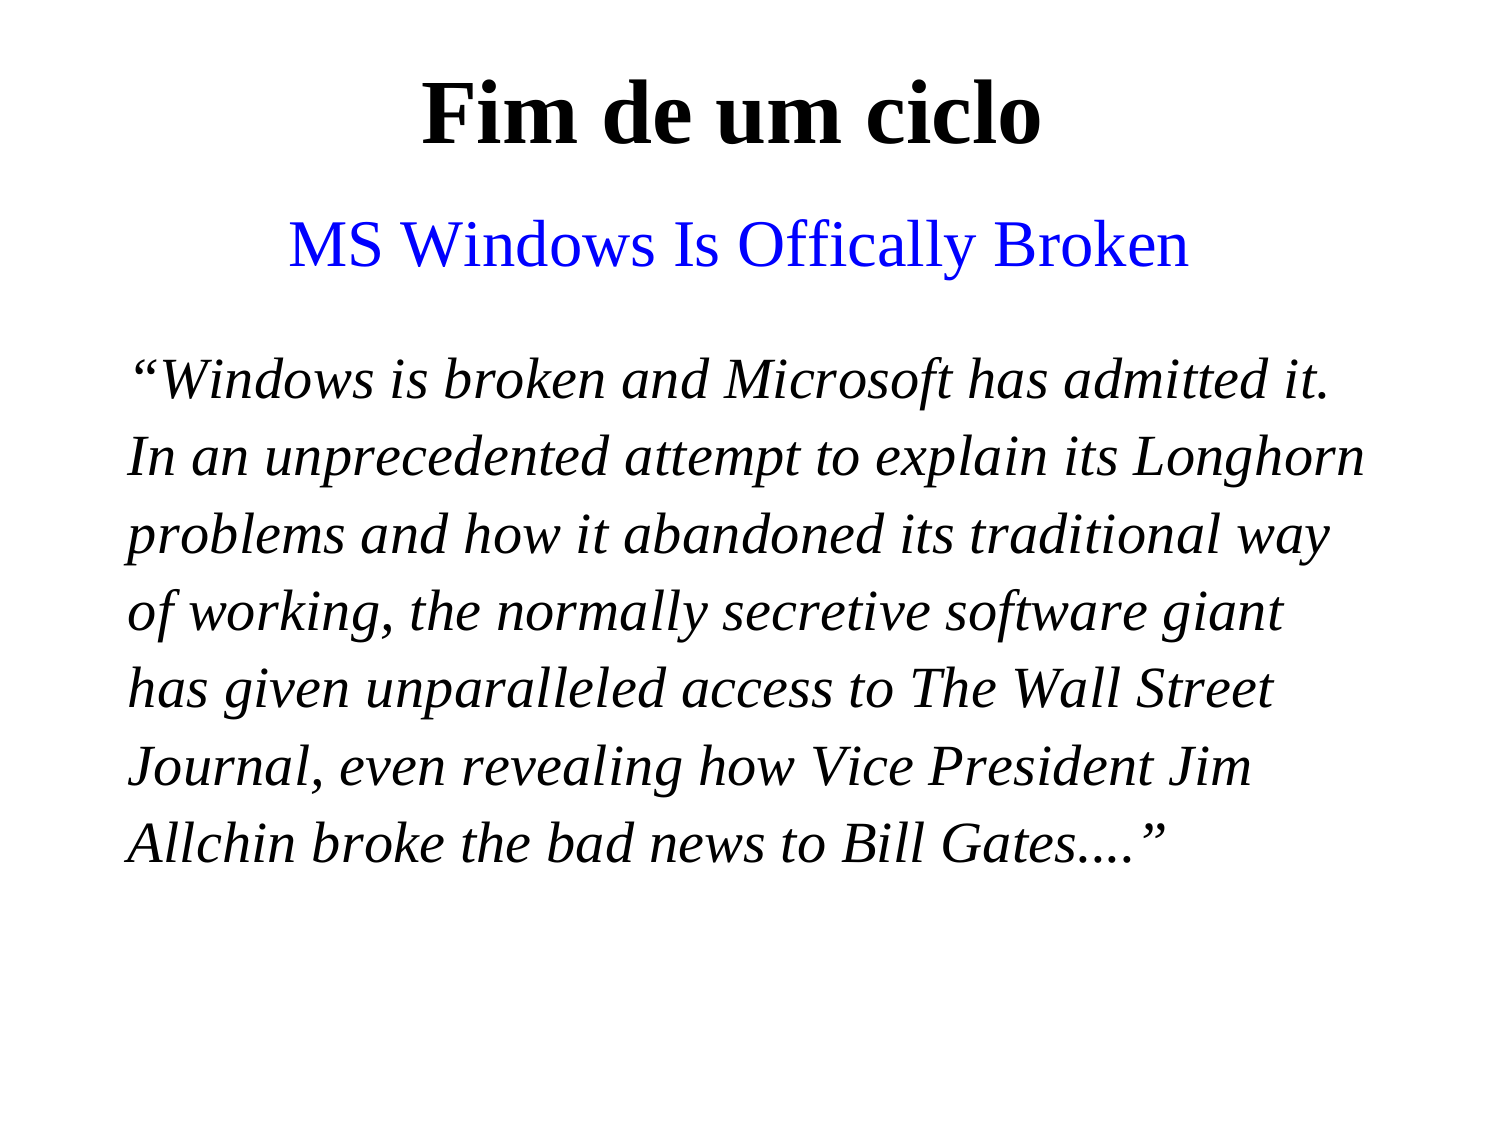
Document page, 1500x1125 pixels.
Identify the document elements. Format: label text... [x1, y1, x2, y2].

text_box MS Windows Is Offically Broken [288, 206, 1196, 282]
text_box “Windows is broken and Microsoft has admitted it. In an unprecedented attempt to explain its Longhorn problems and how it abandoned its traditional way of working, the normally secretive software giant has given unparalleled access to The Wall Street Journal, even revealing how Vice President Jim Allchin broke the bad news to Bill Gates....” [127, 333, 1372, 1125]
title Fim de um ciclo [16, 18, 1472, 207]
